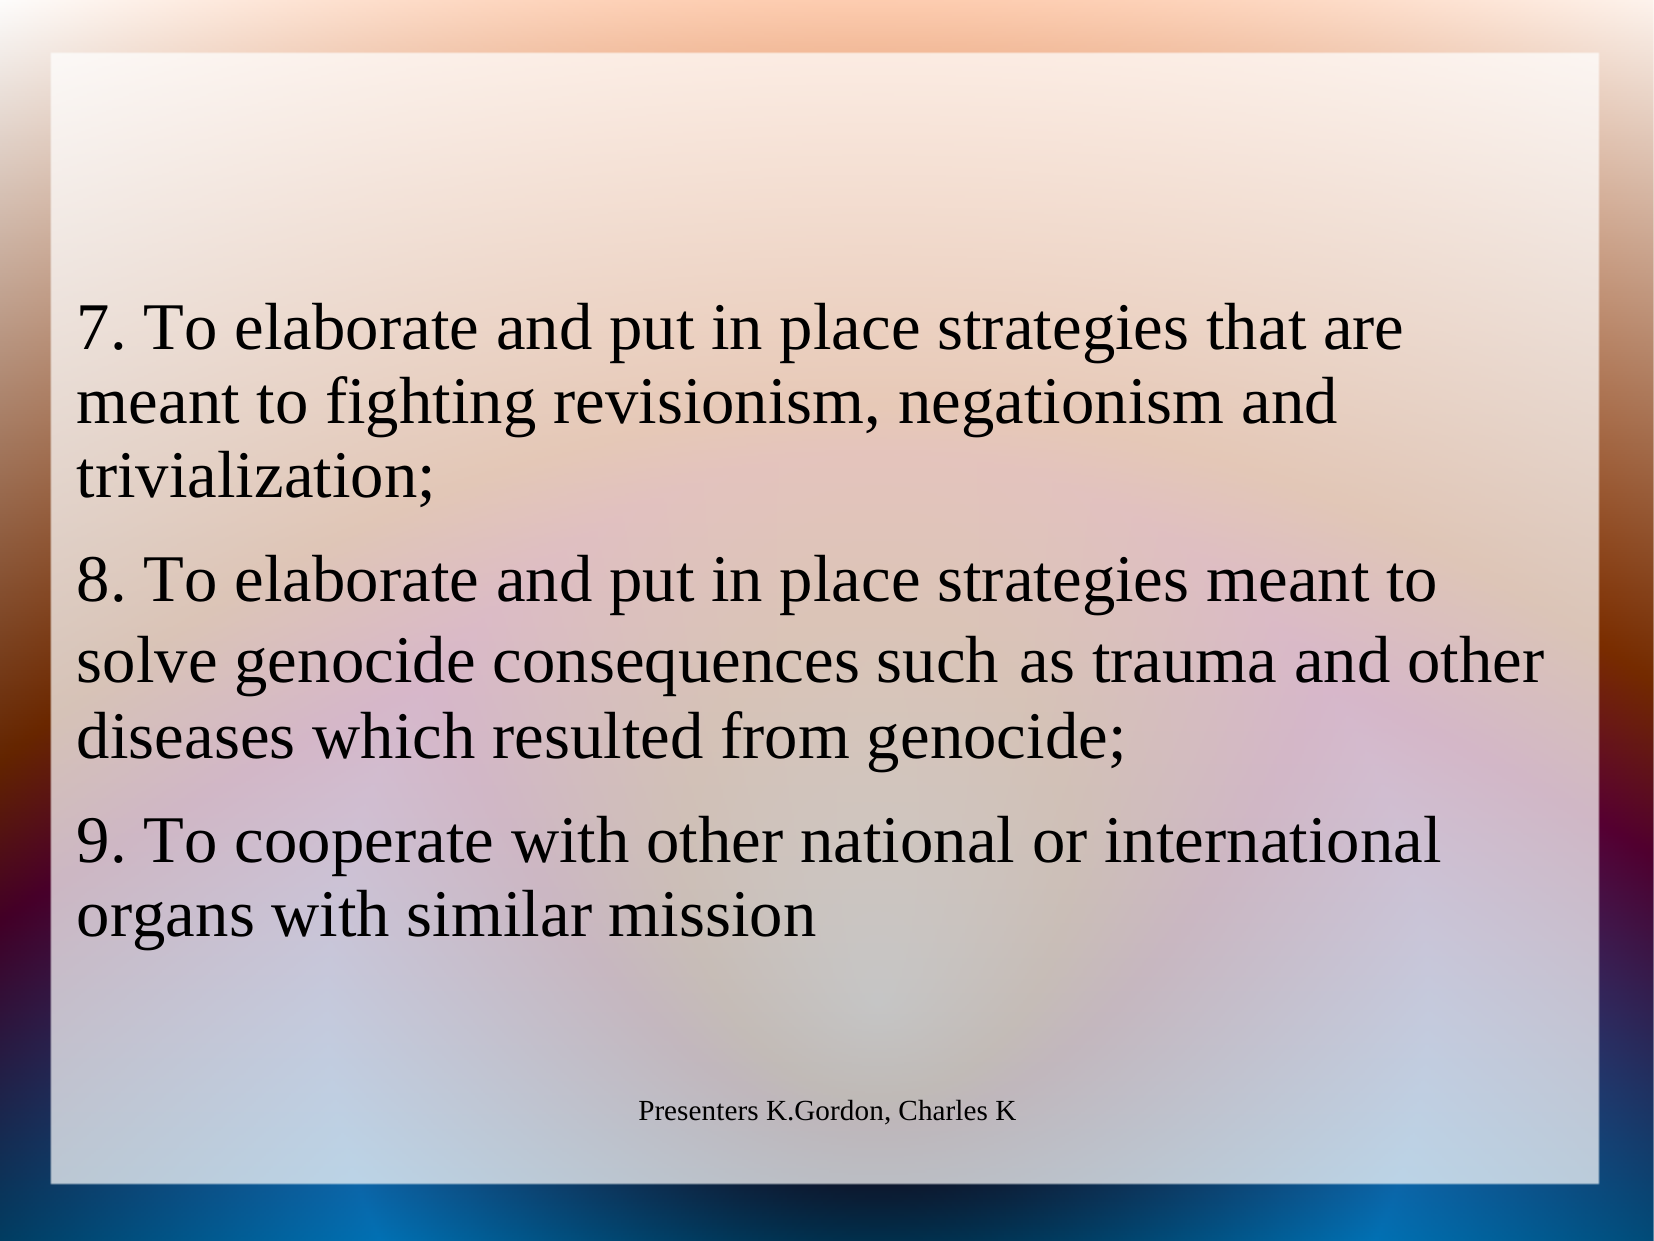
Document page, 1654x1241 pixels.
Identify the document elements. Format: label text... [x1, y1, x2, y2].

list 7. To elaborate and put in place strategies that are meant to fighting revisionism, negationism and trivialization; 8. To elaborate and put in place strategies meant to solve genocide consequences such as trauma and other diseases which resulted from genocide; 9. To cooperate with other national or international organs with similar mission [76, 290, 1565, 1094]
picture [0, 0, 1654, 1241]
